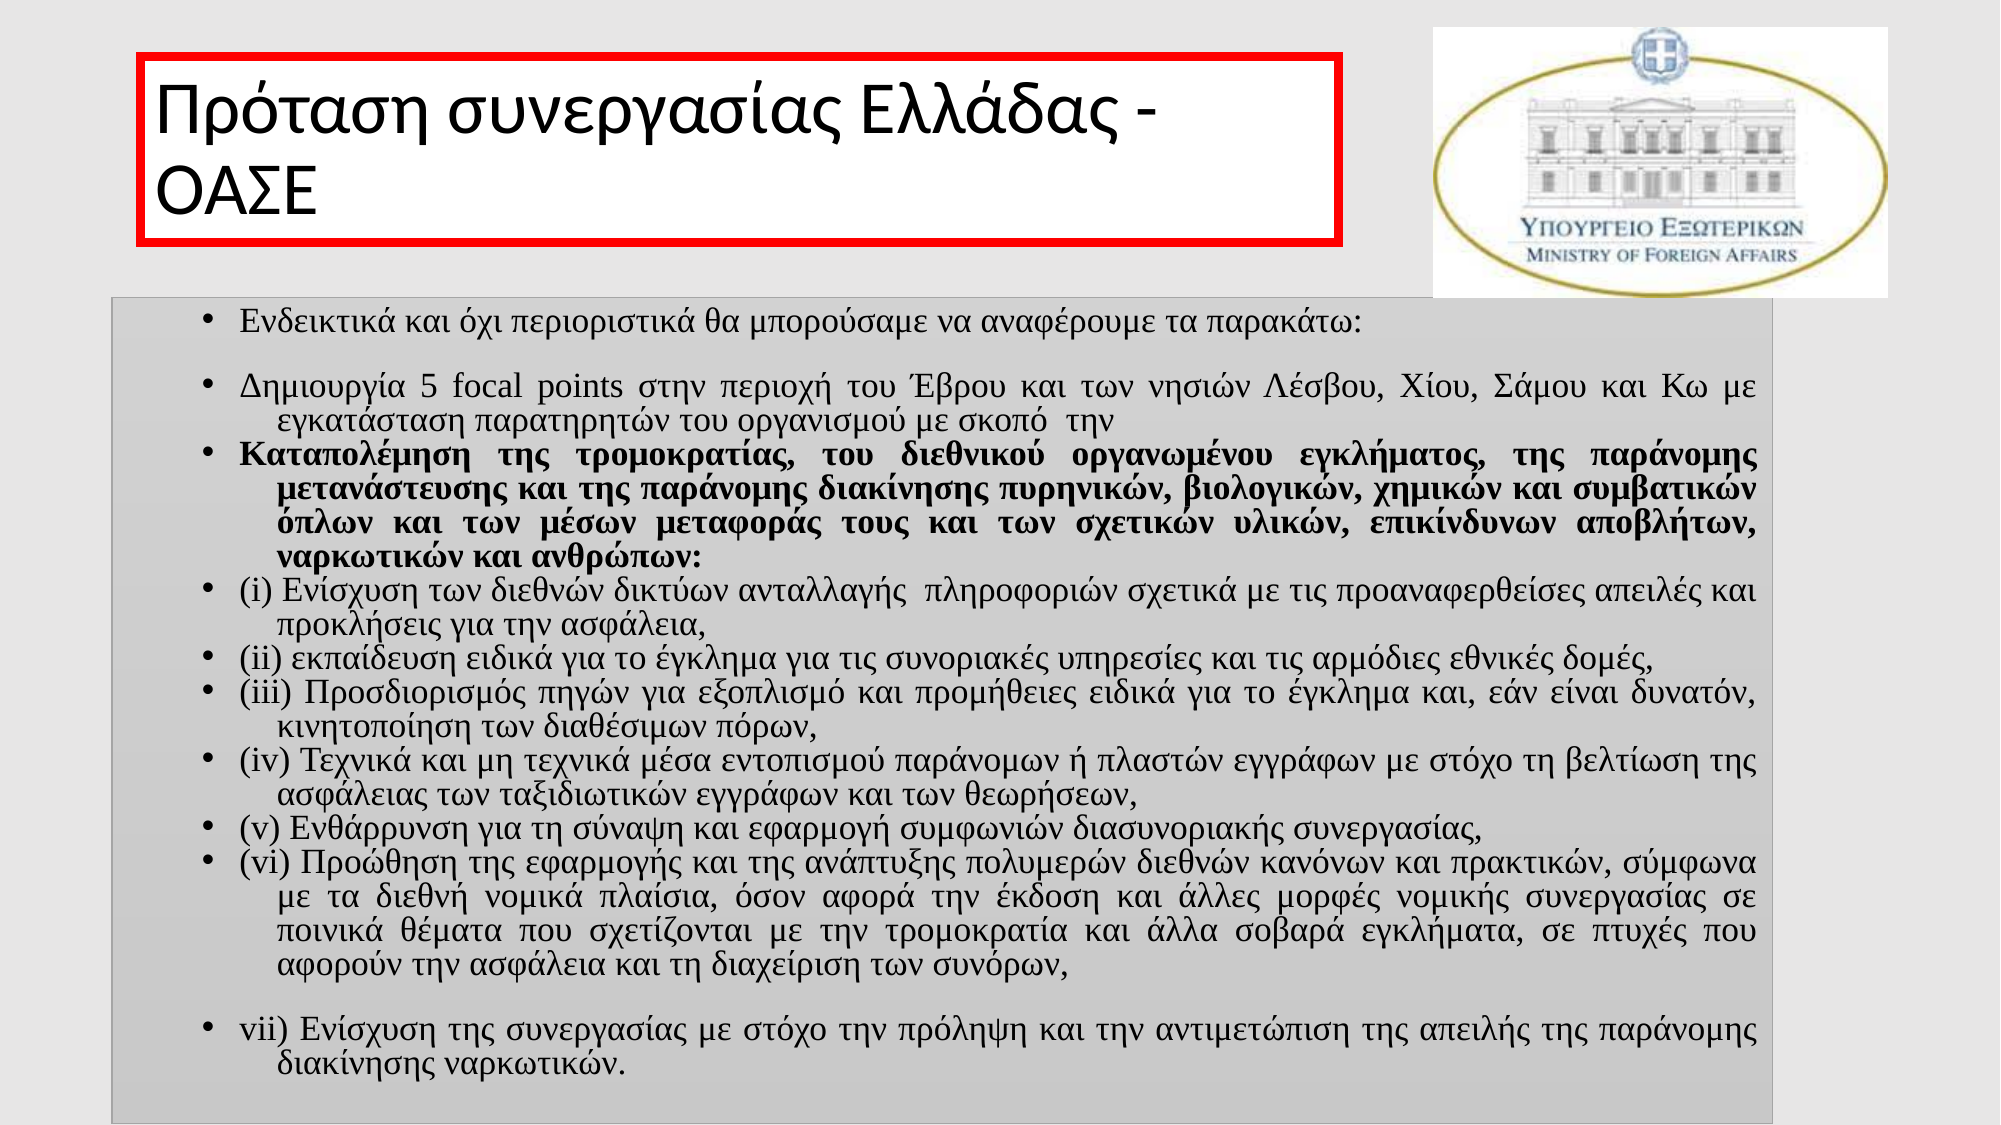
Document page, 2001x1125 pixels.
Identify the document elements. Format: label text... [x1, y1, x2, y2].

list Ενδεικτικά και όχι περιοριστικά θα μπορούσαμε να αναφέρουμε τα παρακάτω: Δημιουργία 5 focal points στην περιοχή του Έβρου και των νησιών Λέσβου, Χίου, Σάμου και Κω με εγκατάσταση παρατηρητών του οργανισμού με σκοπό την Καταπολέμηση της τρομοκρατίας, του διεθνικού οργανωμένου εγκλήματος, της παράνομης μετανάστευσης και της παράνομης διακίνησης πυρηνικών, βιολογικών, χημικών και συμβατικών όπλων και των μέσων μεταφοράς τους και των σχετικών υλικών, επικίνδυνων αποβλήτων, ναρκωτικών και ανθρώπων: (i) Ενίσχυση των διεθνών δικτύων ανταλλαγής πληροφοριών σχετικά με τις προαναφερθείσες απειλές και προκλήσεις για την ασφάλεια, (ii) εκπαίδευση ειδικά για το έγκλημα για τις συνοριακές υπηρεσίες και τις αρμόδιες εθνικές δομές, (iii) Προσδιορισμός πηγών για εξοπλισμό και προμήθειες ειδικά για το έγκλημα και, εάν είναι δυνατόν, κινητοποίηση των διαθέσιμων πόρων, (iv) Τεχνικά και μη τεχνικά μέσα εντοπισμού παράνομων ή πλαστών εγγράφων με στόχο τη βελτίωση της ασφάλειας των ταξιδιωτικών εγγράφων και των θεωρήσεων, (v) Ενθάρρυνση για τη σύναψη και εφαρμογή συμφωνιών διασυνοριακής συνεργασίας, (vi) Προώθηση της εφαρμογής και της ανάπτυξης πολυμερών διεθνών κανόνων και πρακτικών, σύμφωνα με τα διεθνή νομικά πλαίσια, όσον αφορά την έκδοση και άλλες μορφές νομικής συνεργασίας σε ποινικά θέματα που σχετίζονται με την τρομοκρατία και άλλα σοβαρά εγκλήματα, σε πτυχές που αφορούν την ασφάλεια και τη διαχείριση των συνόρων, vii) Ενίσχυση της συνεργασίας με στόχο την πρόληψη και την αντιμετώπιση της απειλής της παράνομης διακίνησης ναρκωτικών. [111, 297, 1773, 1124]
title Πρόταση συνεργασίας Ελλάδας - ΟΑΣΕ [140, 56, 1339, 243]
picture [1433, 27, 1888, 298]
